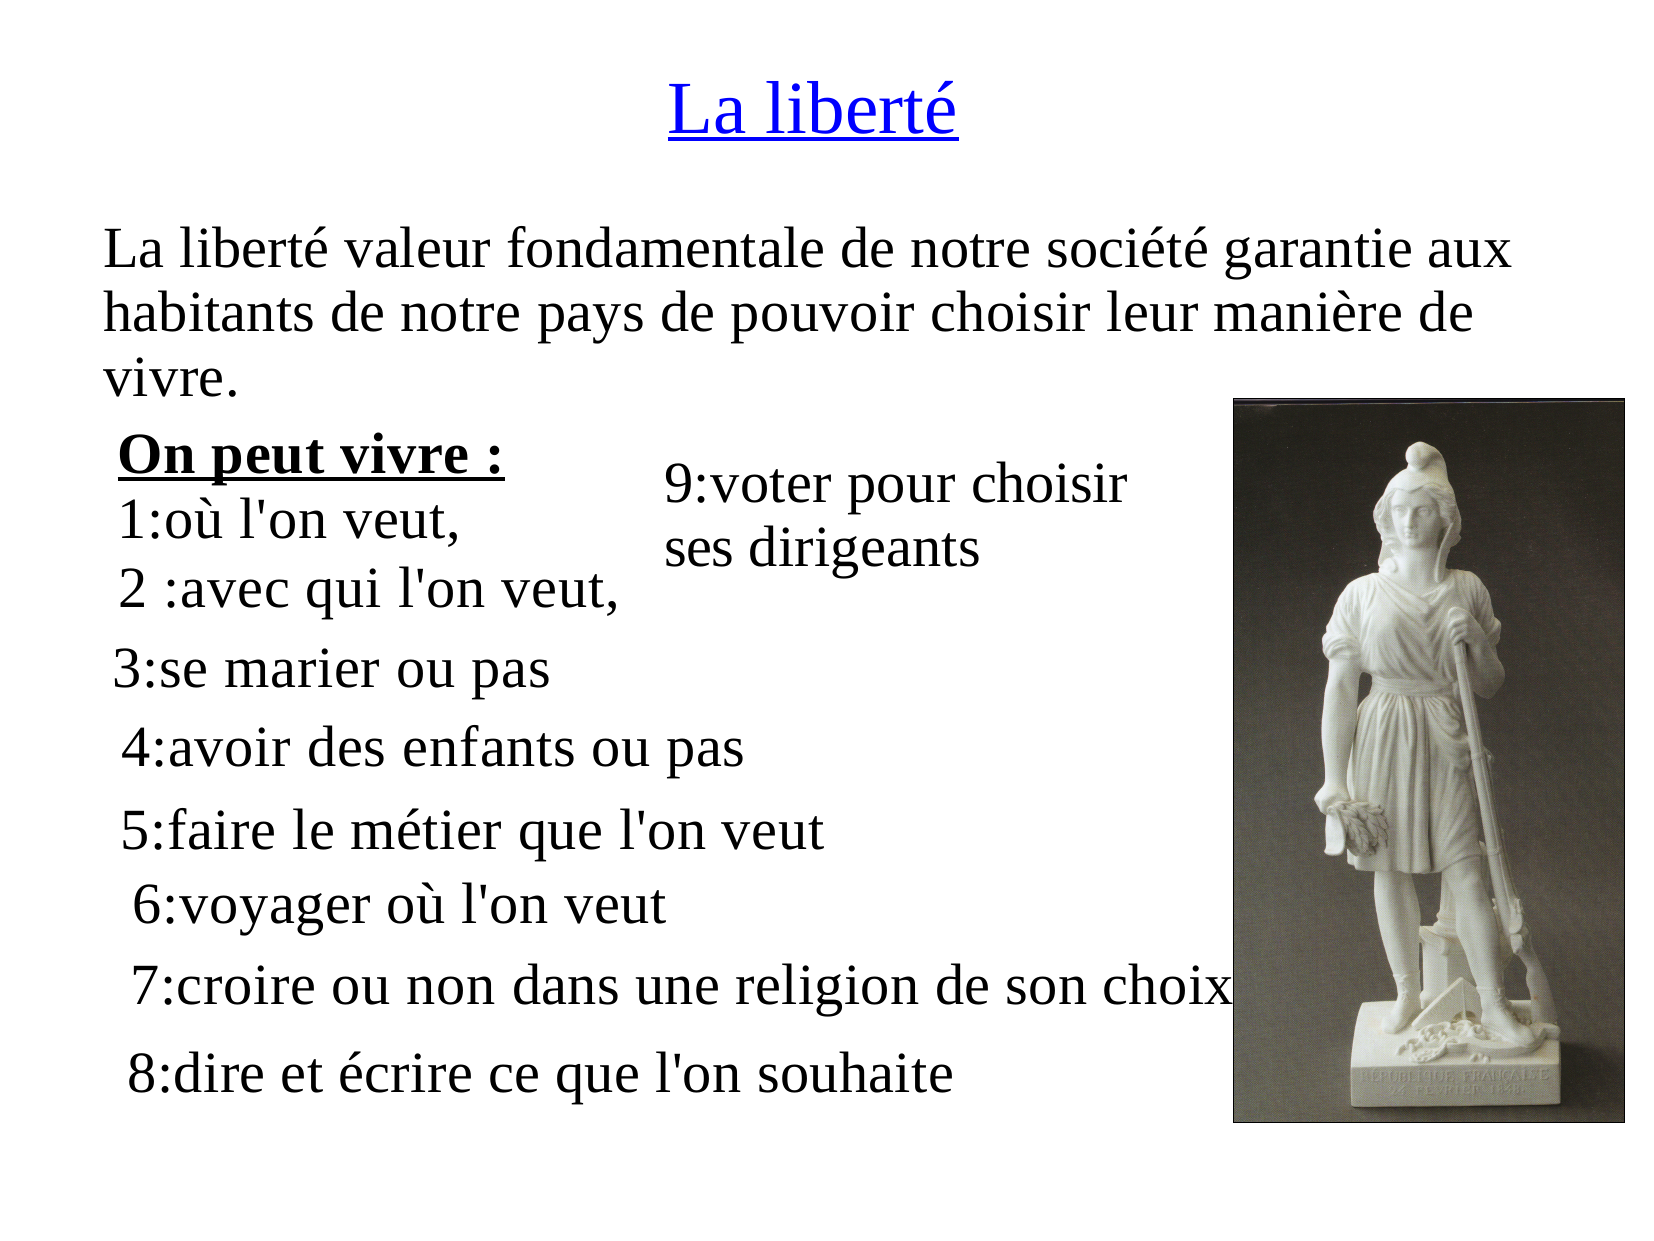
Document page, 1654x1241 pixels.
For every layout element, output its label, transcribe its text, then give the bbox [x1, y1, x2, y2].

text_box 4:avoir des enfants ou pas [106, 656, 1027, 825]
text_box La liberté valeur fondamentale de notre société garantie aux habitants de notre pays de pouvoir choisir leur manière de vivre. [88, 207, 1544, 420]
text_box La liberté [622, 59, 1004, 157]
text_box 5:faire le métier que l'on veut [106, 790, 916, 871]
picture [1233, 398, 1625, 1123]
text_box 6:voyager où l'on veut [118, 864, 767, 944]
text_box 9:voter pour choisir ses dirigeants [649, 442, 1182, 589]
text_box 3:se marier ou pas [97, 628, 591, 709]
text_box 8:dire et écrire ce que l'on souhaite [98, 1033, 1063, 1114]
text_box 2 :avec qui l'on veut, [88, 547, 726, 680]
text_box On peut vivre : 1:où l'on veut, [102, 414, 1233, 561]
text_box 7:croire ou non dans une religion de son choix [115, 944, 1233, 1062]
